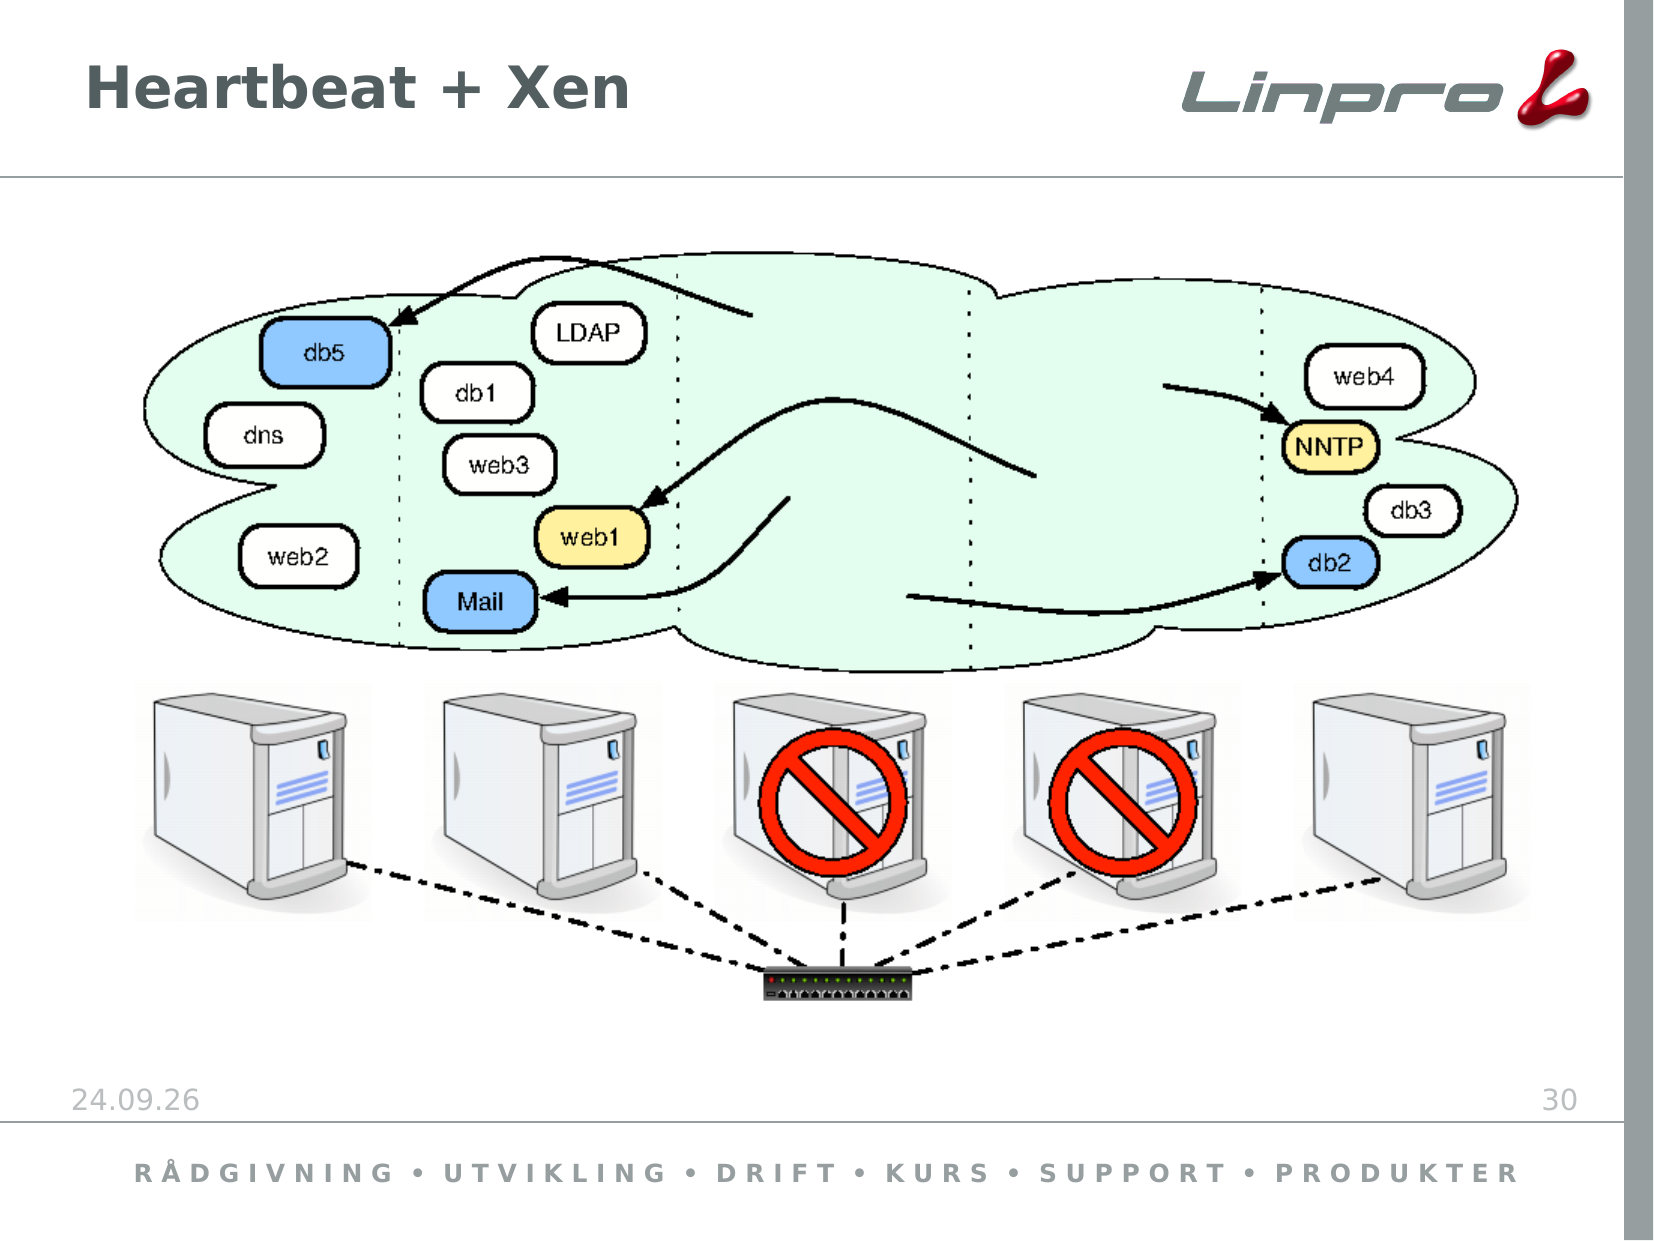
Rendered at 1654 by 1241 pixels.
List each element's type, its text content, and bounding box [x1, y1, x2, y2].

title Heartbeat + Xen [84, 49, 1573, 128]
picture [76, 238, 1579, 1004]
picture [1181, 47, 1595, 133]
